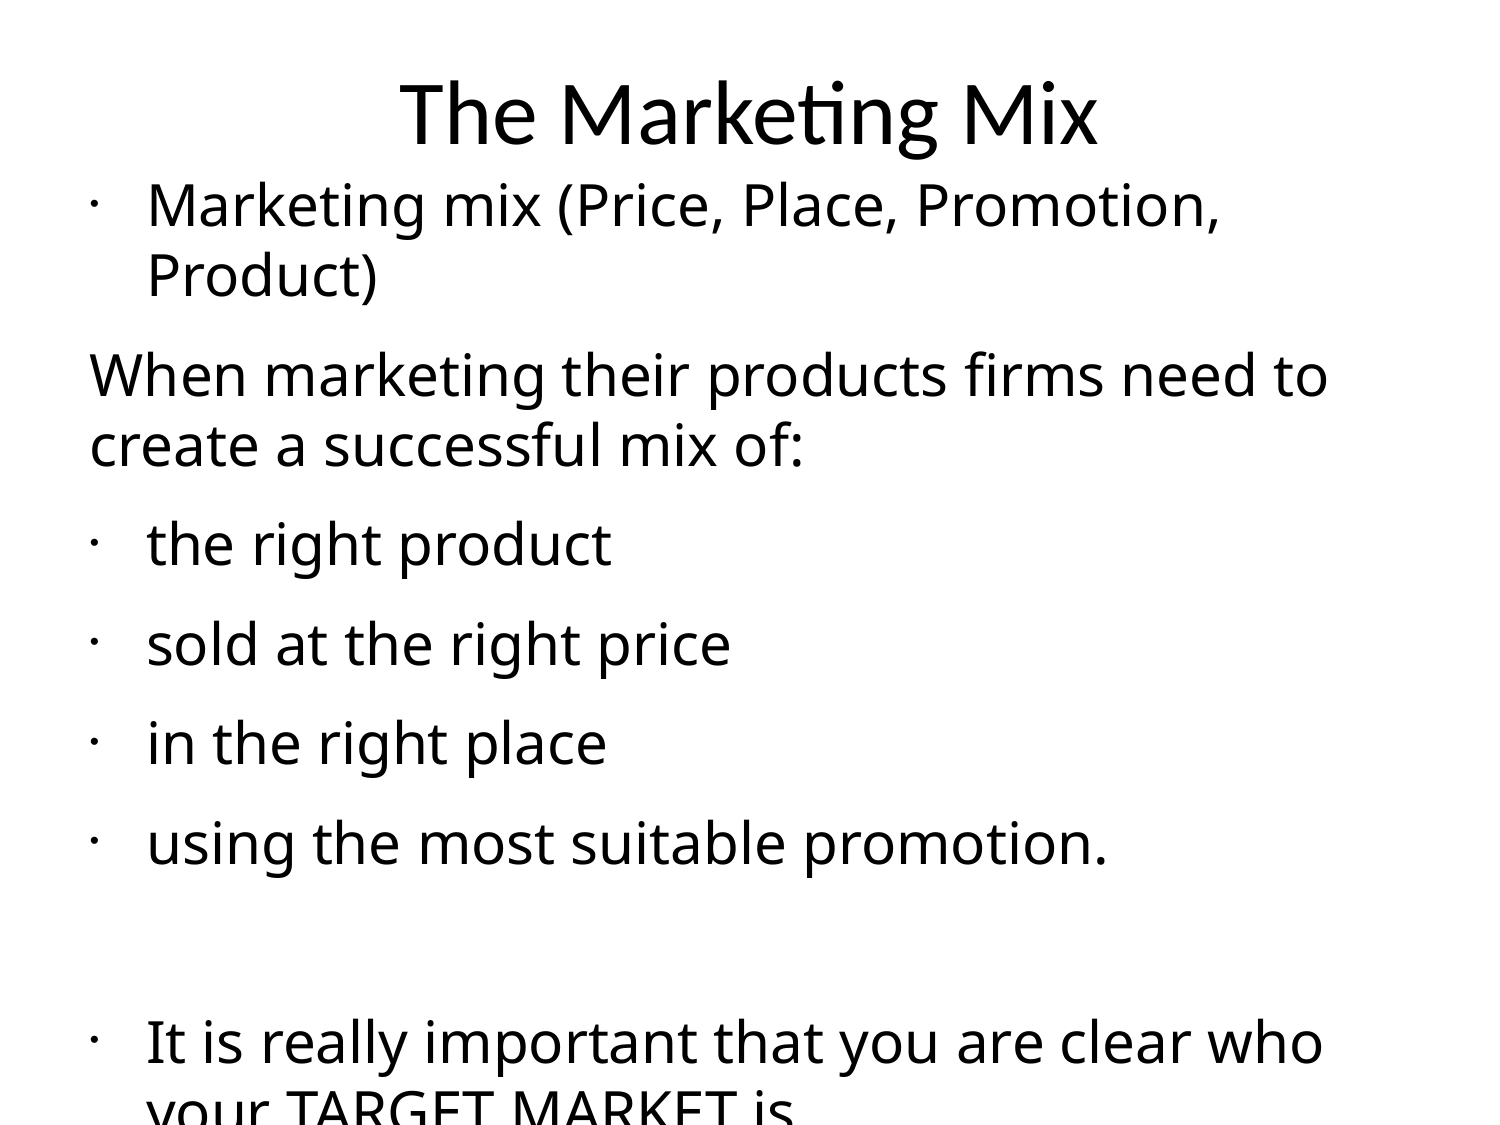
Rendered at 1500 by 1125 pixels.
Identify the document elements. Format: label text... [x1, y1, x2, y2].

title The Marketing Mix [75, 45, 1425, 160]
list Marketing mix (Price, Place, Promotion, Product) When marketing their products firms need to create a successful mix of: the right product sold at the right price in the right place using the most suitable promotion. It is really important that you are clear who your TARGET MARKET is. [75, 160, 1425, 1059]
